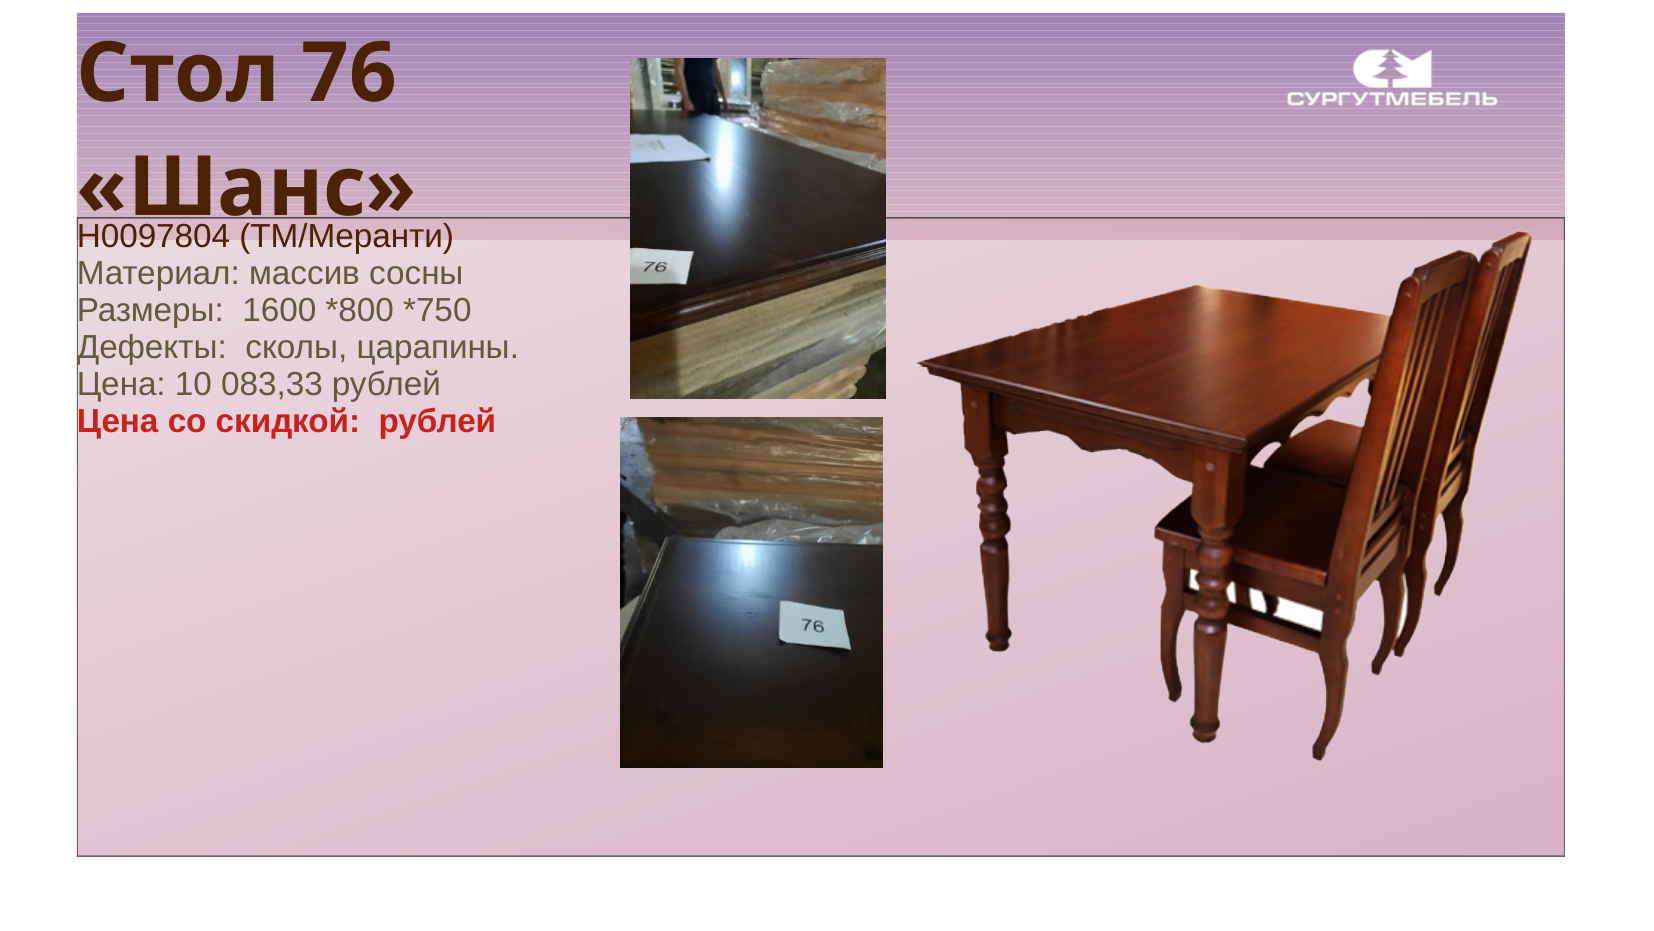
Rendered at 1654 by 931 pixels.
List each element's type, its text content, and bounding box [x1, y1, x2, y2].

picture [620, 58, 1634, 768]
subtitle Н0097804 (ТМ/Меранти) Материал: массив сосны Размеры: 1600 *800 *750 Дефекты: сколы, царапины. Цена: 10 083,33 рублей Цена со скидкой: рублей [76, 217, 1565, 857]
picture [1262, 5, 1513, 170]
title Стол 76 «Шанс» [76, 23, 1565, 217]
